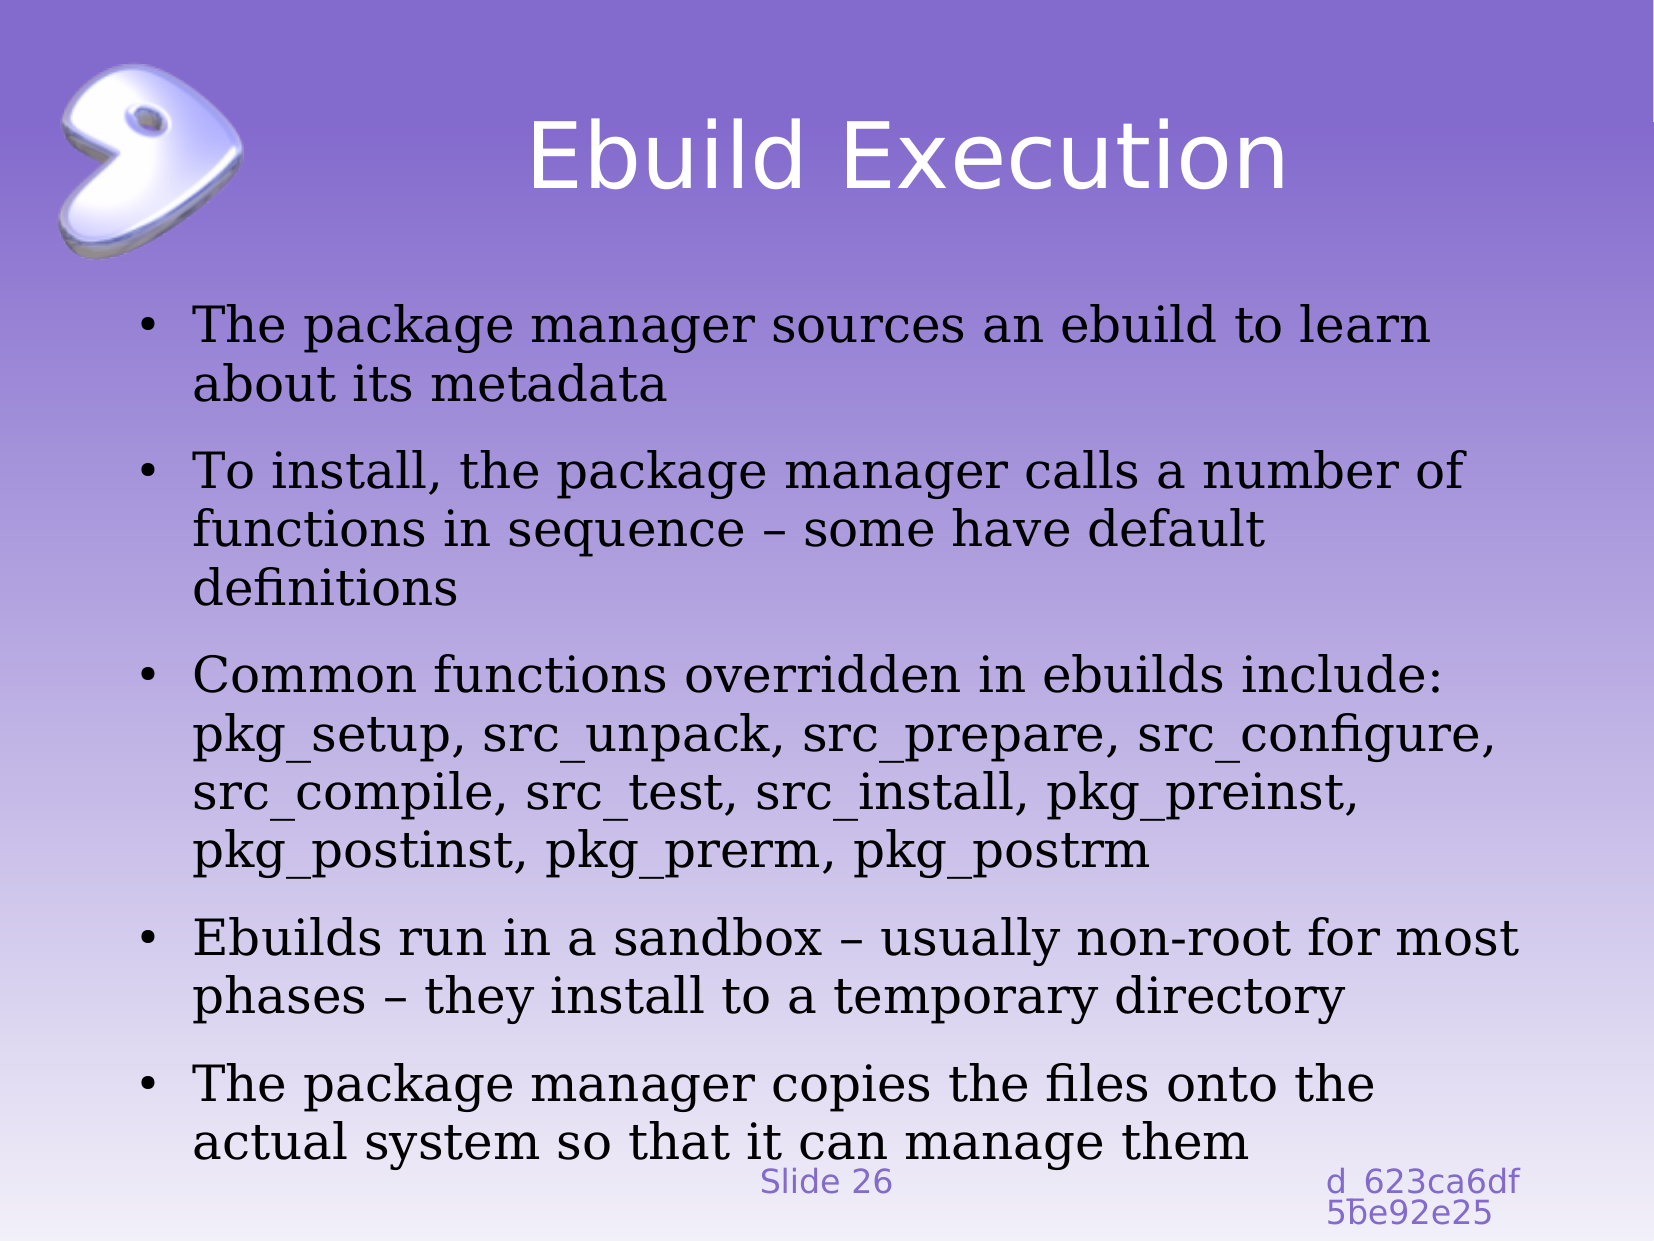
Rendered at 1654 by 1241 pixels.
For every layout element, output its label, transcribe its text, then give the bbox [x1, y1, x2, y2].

picture [49, 61, 248, 266]
list The package manager sources an ebuild to learn about its metadata To install, the package manager calls a number of functions in sequence – some have default definitions Common functions overridden in ebuilds include: pkg_setup, src_unpack, src_prepare, src_configure, src_compile, src_test, src_install, pkg_preinst, pkg_postinst, pkg_prerm, pkg_postrm Ebuilds run in a sandbox – usually non-root for most phases – they install to a temporary directory The package manager copies the files onto the actual system so that it can manage them [121, 296, 1534, 1172]
title Ebuild Execution [288, 44, 1531, 268]
